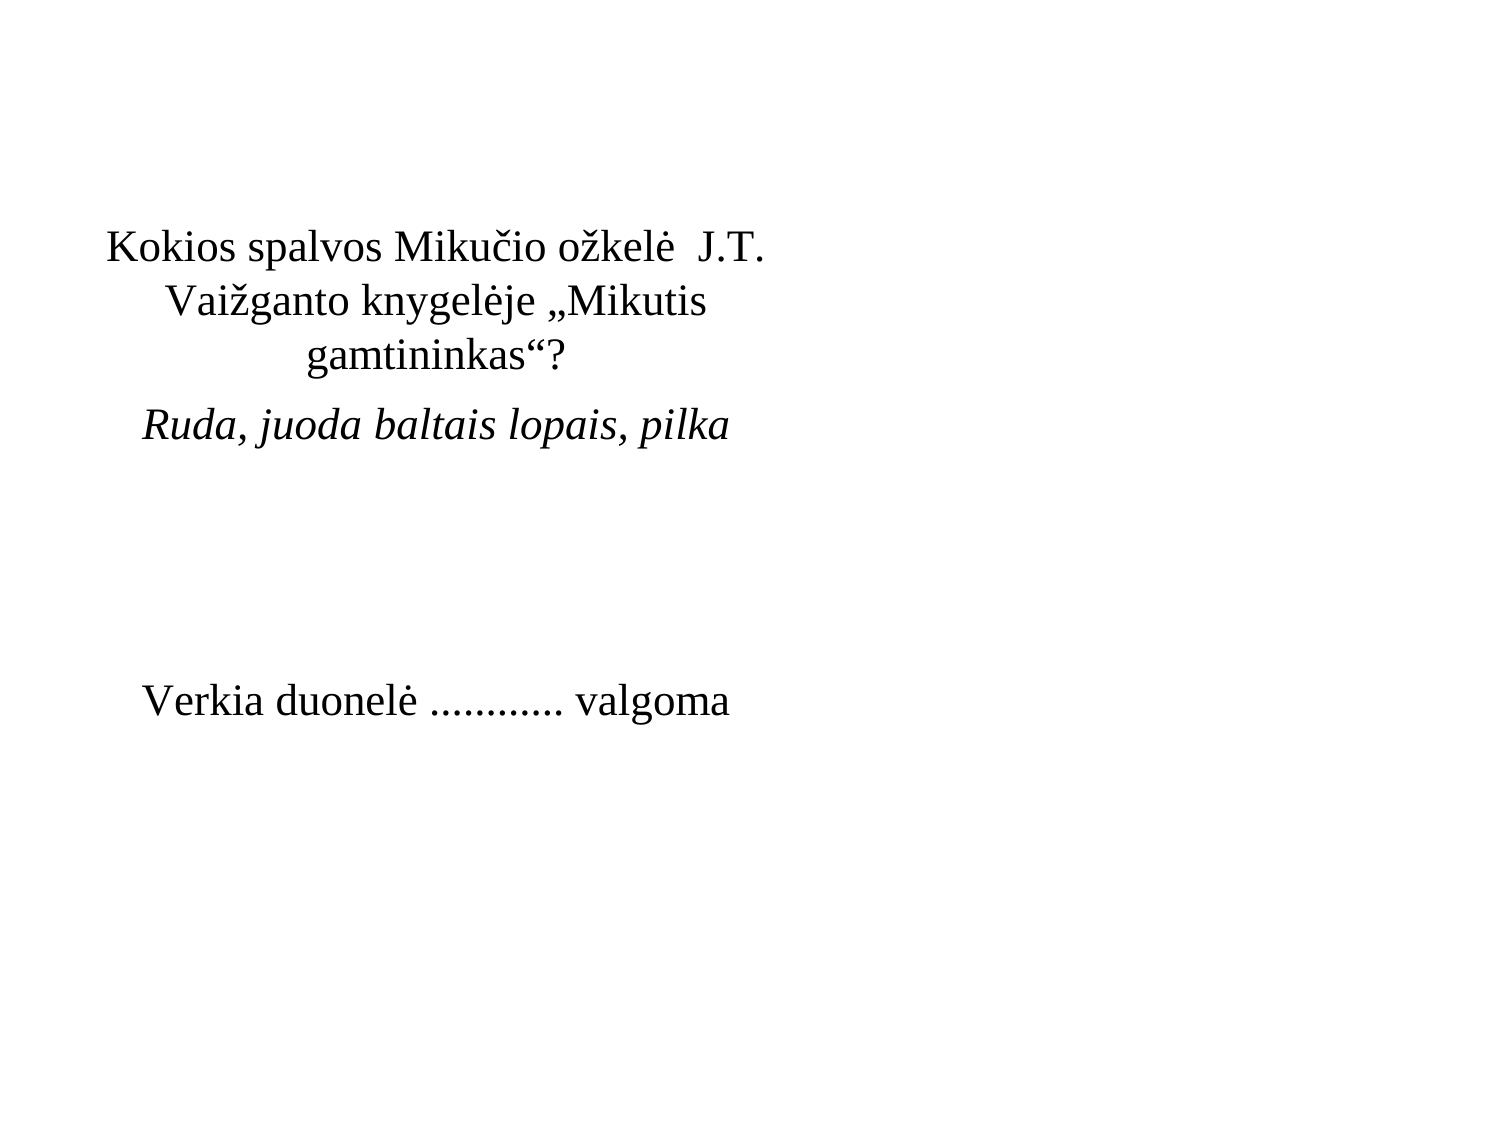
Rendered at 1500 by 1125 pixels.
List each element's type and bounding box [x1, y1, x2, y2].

picture [105, 219, 1500, 884]
